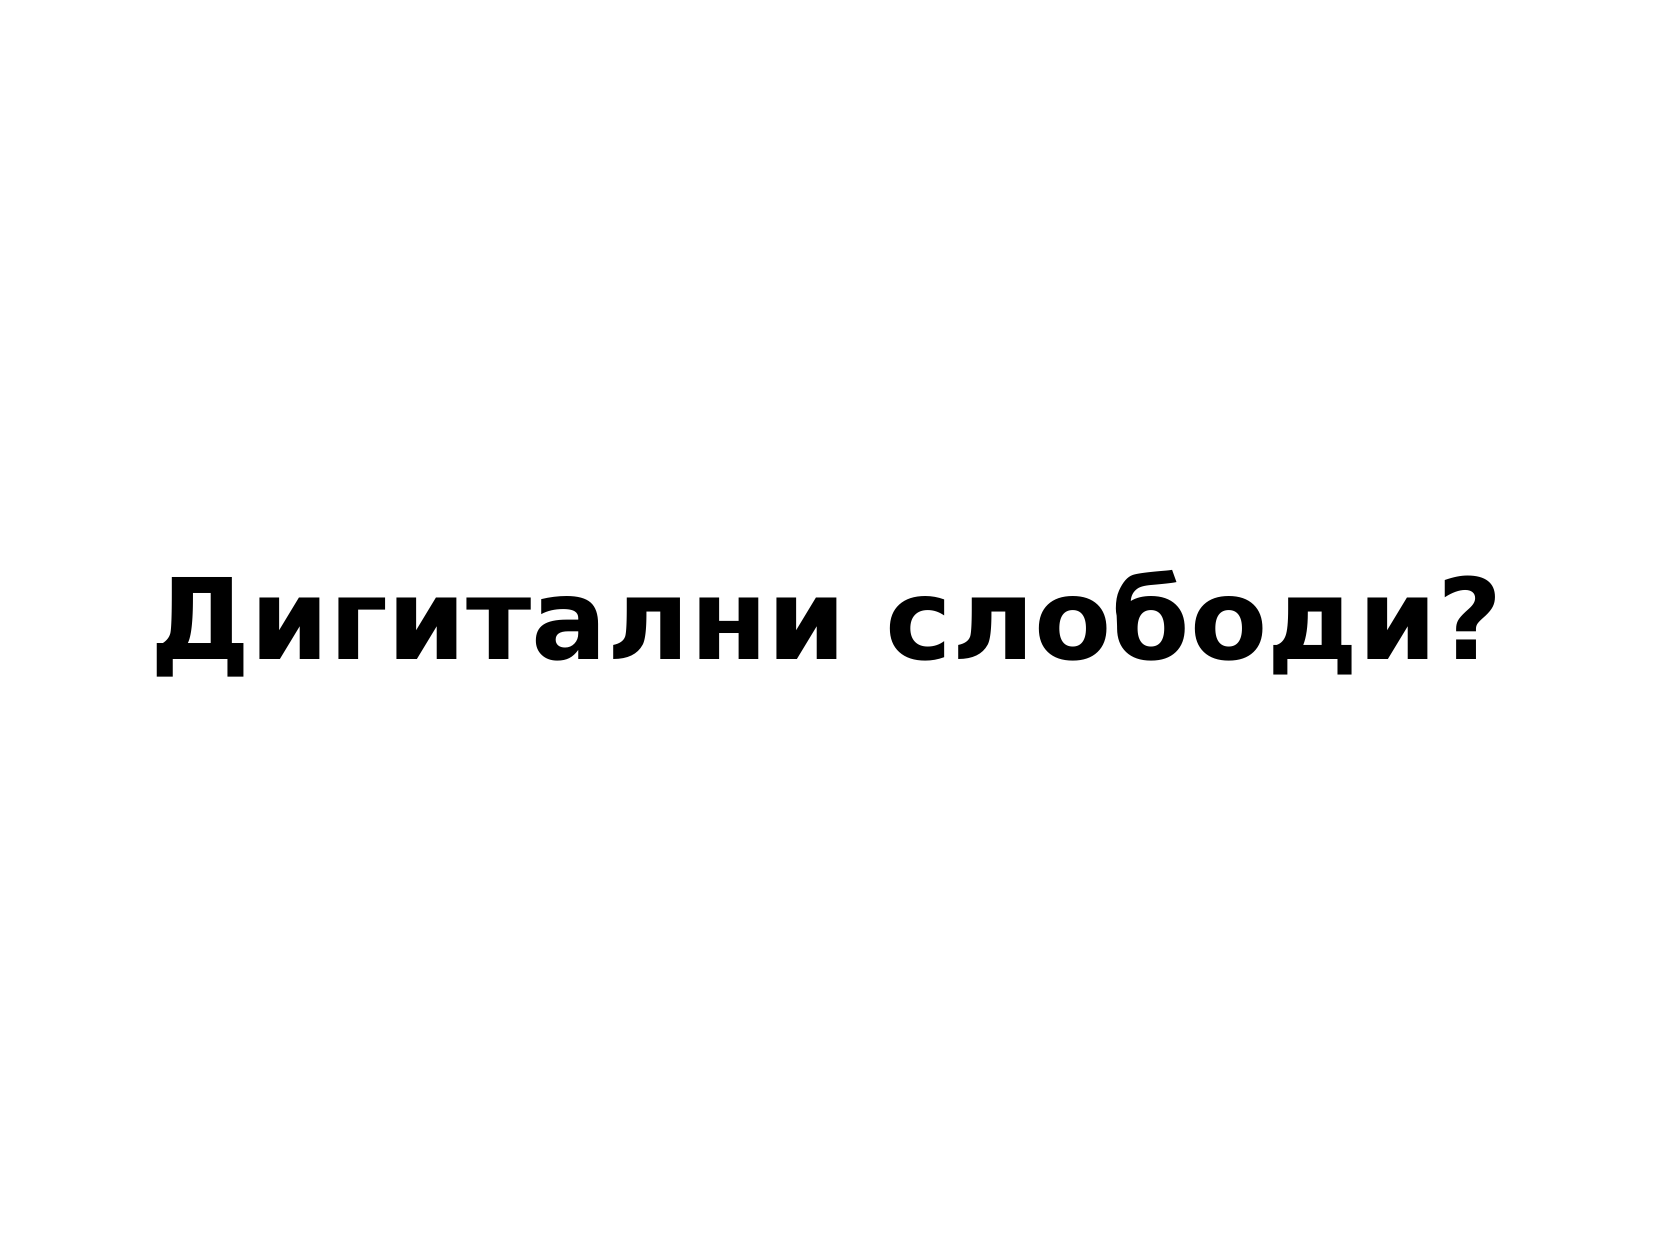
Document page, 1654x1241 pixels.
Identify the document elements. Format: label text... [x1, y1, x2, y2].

subtitle Дигитални слободи? [0, 0, 1654, 1241]
